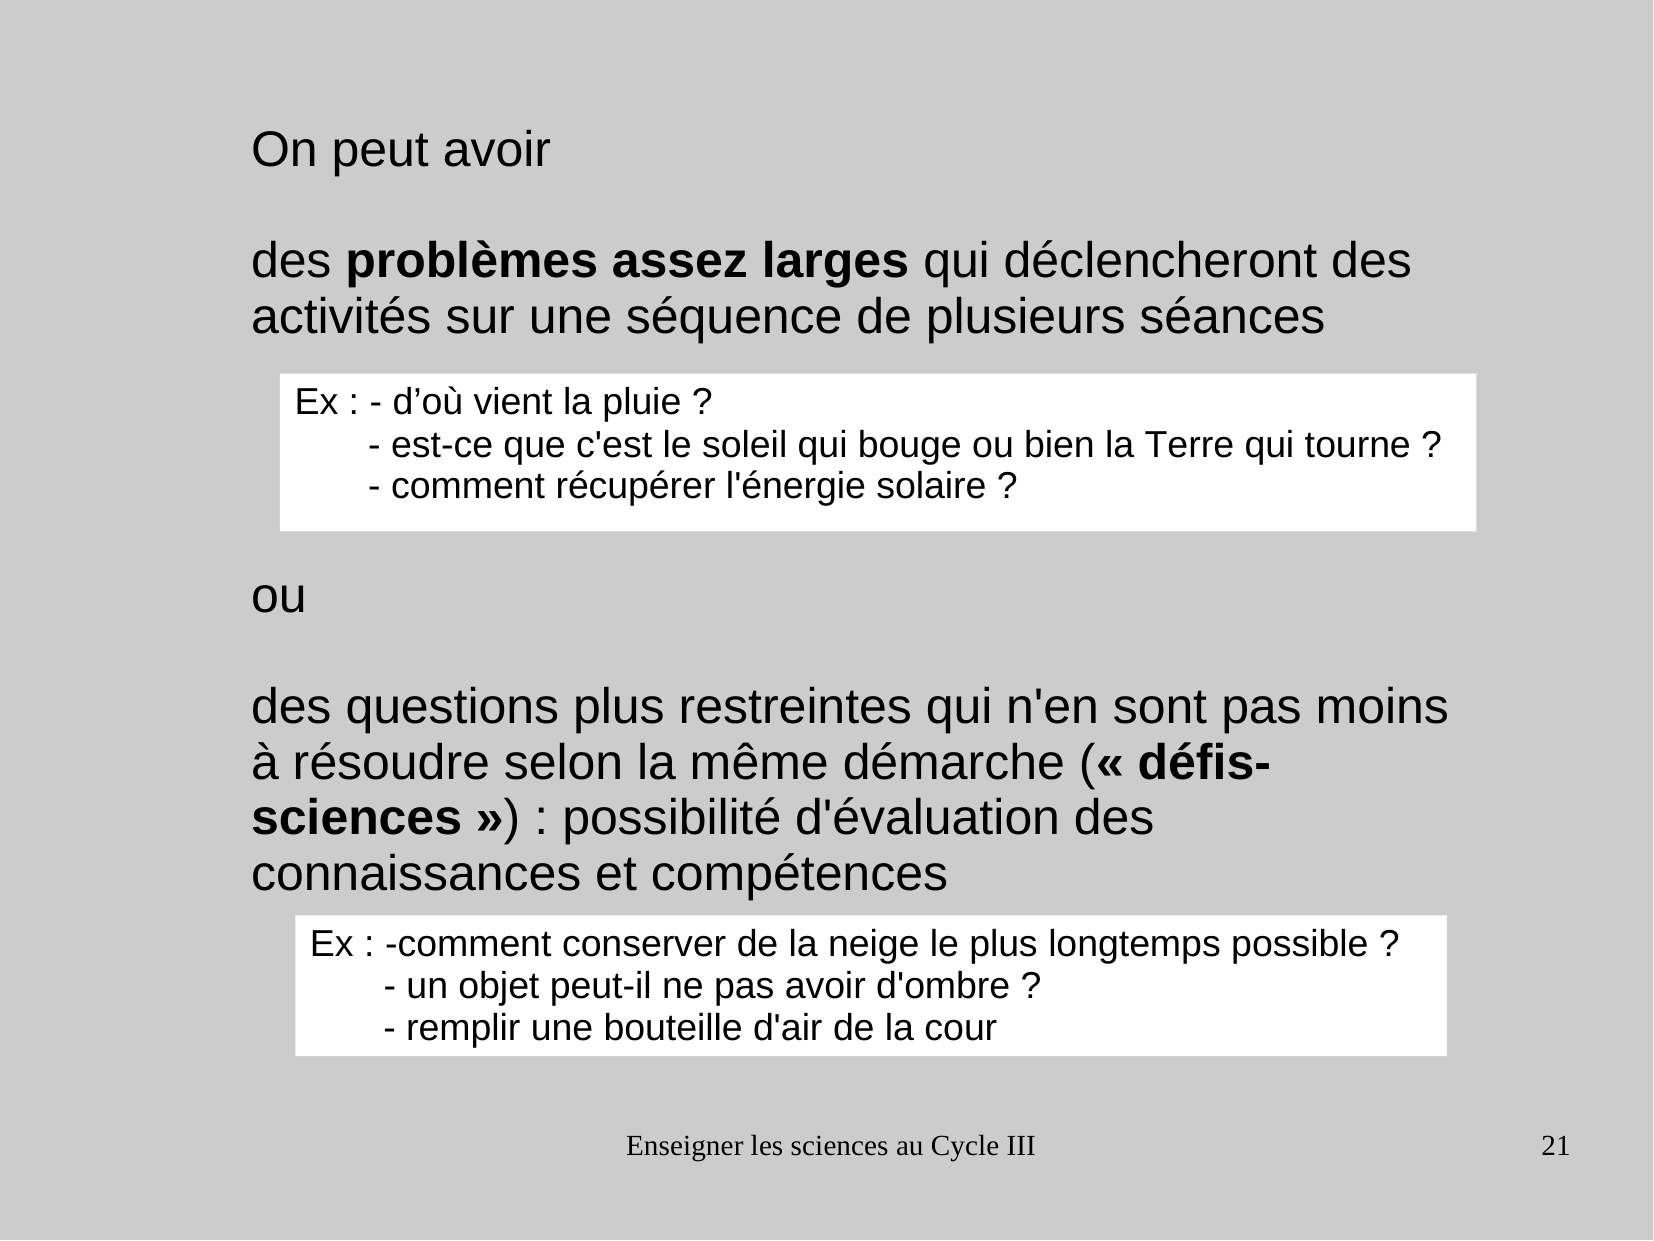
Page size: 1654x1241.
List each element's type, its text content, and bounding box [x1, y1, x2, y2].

text_box Ex : - d’où vient la pluie ? - est-ce que c'est le soleil qui bouge ou bien la Terre qui tourne ? - comment récupérer l'énergie solaire ? [279, 373, 1477, 532]
text_box Ex : -comment conserver de la neige le plus longtemps possible ? - un objet peut-il ne pas avoir d'ombre ? - remplir une bouteille d'air de la cour [295, 915, 1447, 1057]
text_box On peut avoir des problèmes assez larges qui déclencheront des activités sur une séquence de plusieurs séances ou des questions plus restreintes qui n'en sont pas moins à résoudre selon la même démarche (« défis-sciences ») : possibilité d'évaluation des connaissances et compétences [236, 113, 1477, 973]
